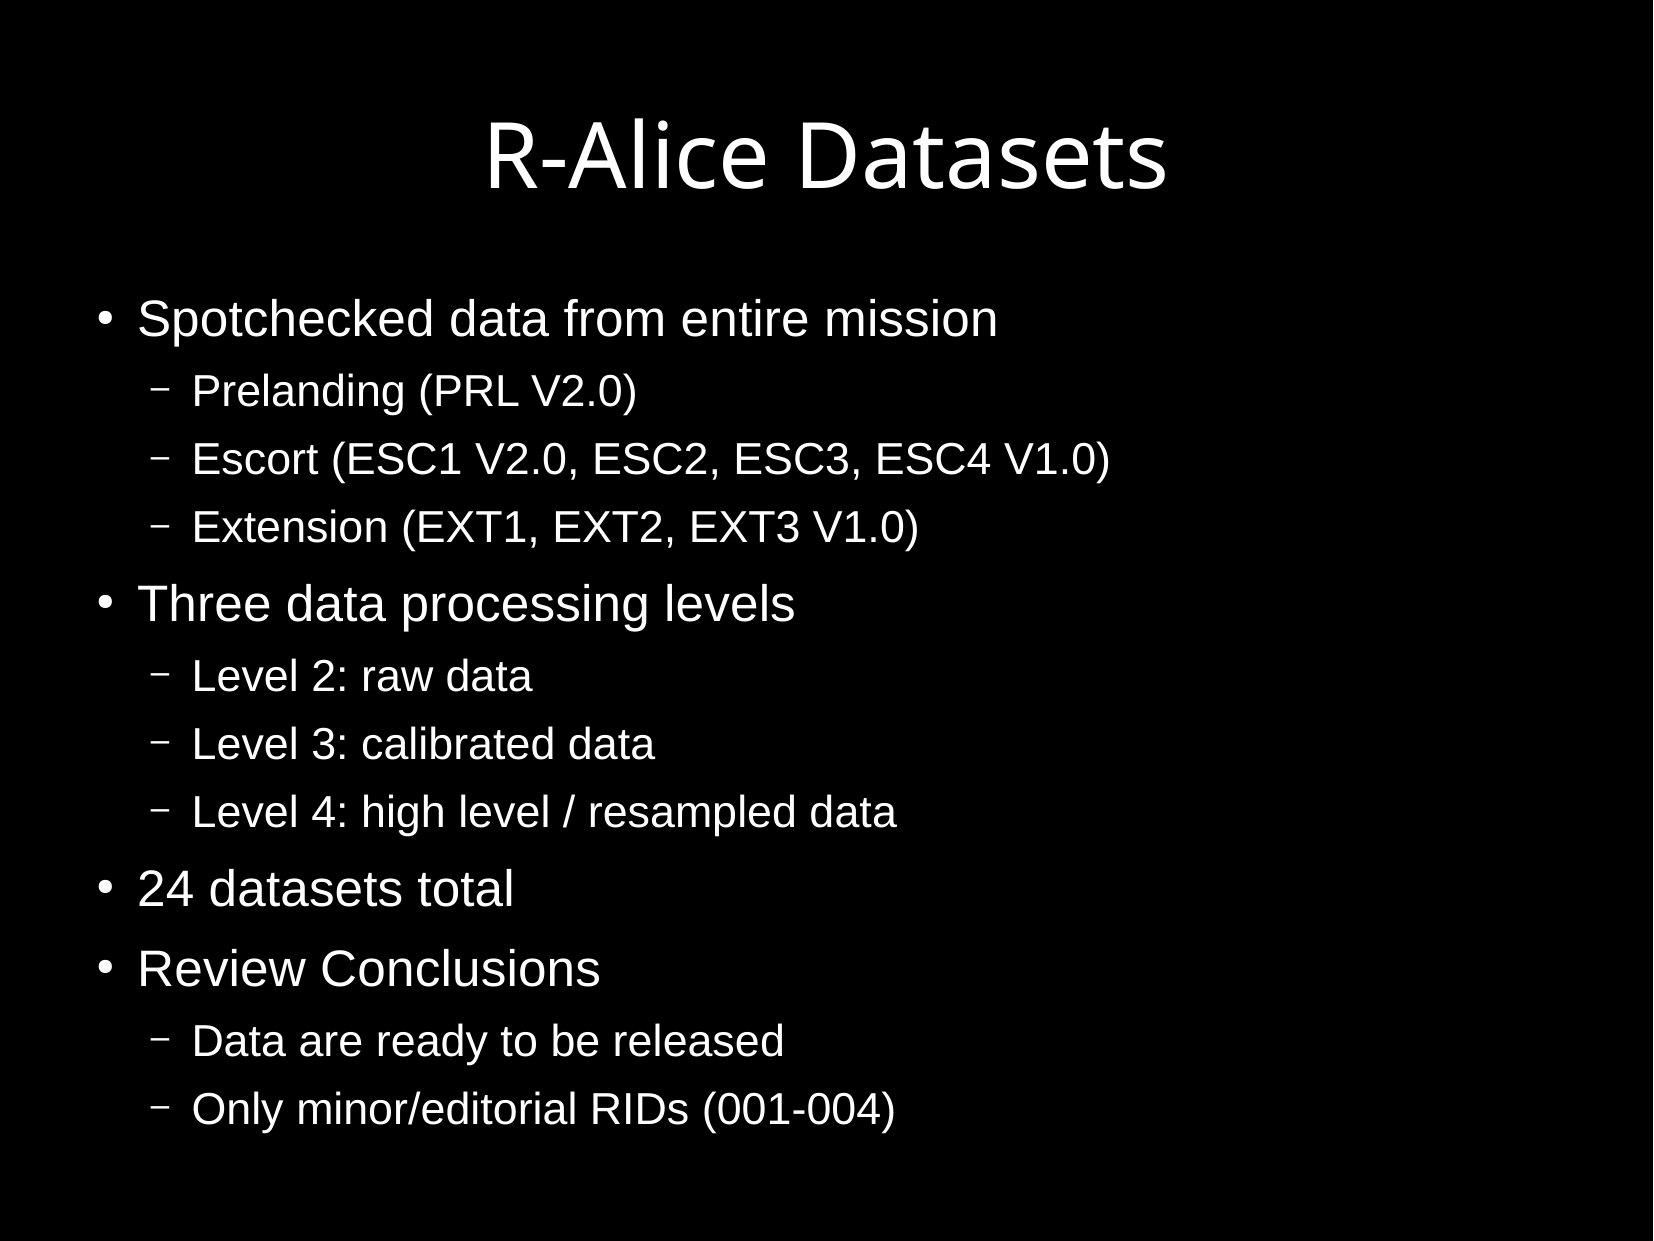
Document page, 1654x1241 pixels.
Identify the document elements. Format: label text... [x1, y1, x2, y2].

list Spotchecked data from entire mission Prelanding (PRL V2.0) Escort (ESC1 V2.0, ESC2, ESC3, ESC4 V1.0) Extension (EXT1, EXT2, EXT3 V1.0) Three data processing levels Level 2: raw data Level 3: calibrated data Level 4: high level / resampled data 24 datasets total Review Conclusions Data are ready to be released Only minor/editorial RIDs (001-004) [82, 290, 1495, 1140]
title R-Alice Datasets [82, 49, 1571, 257]
